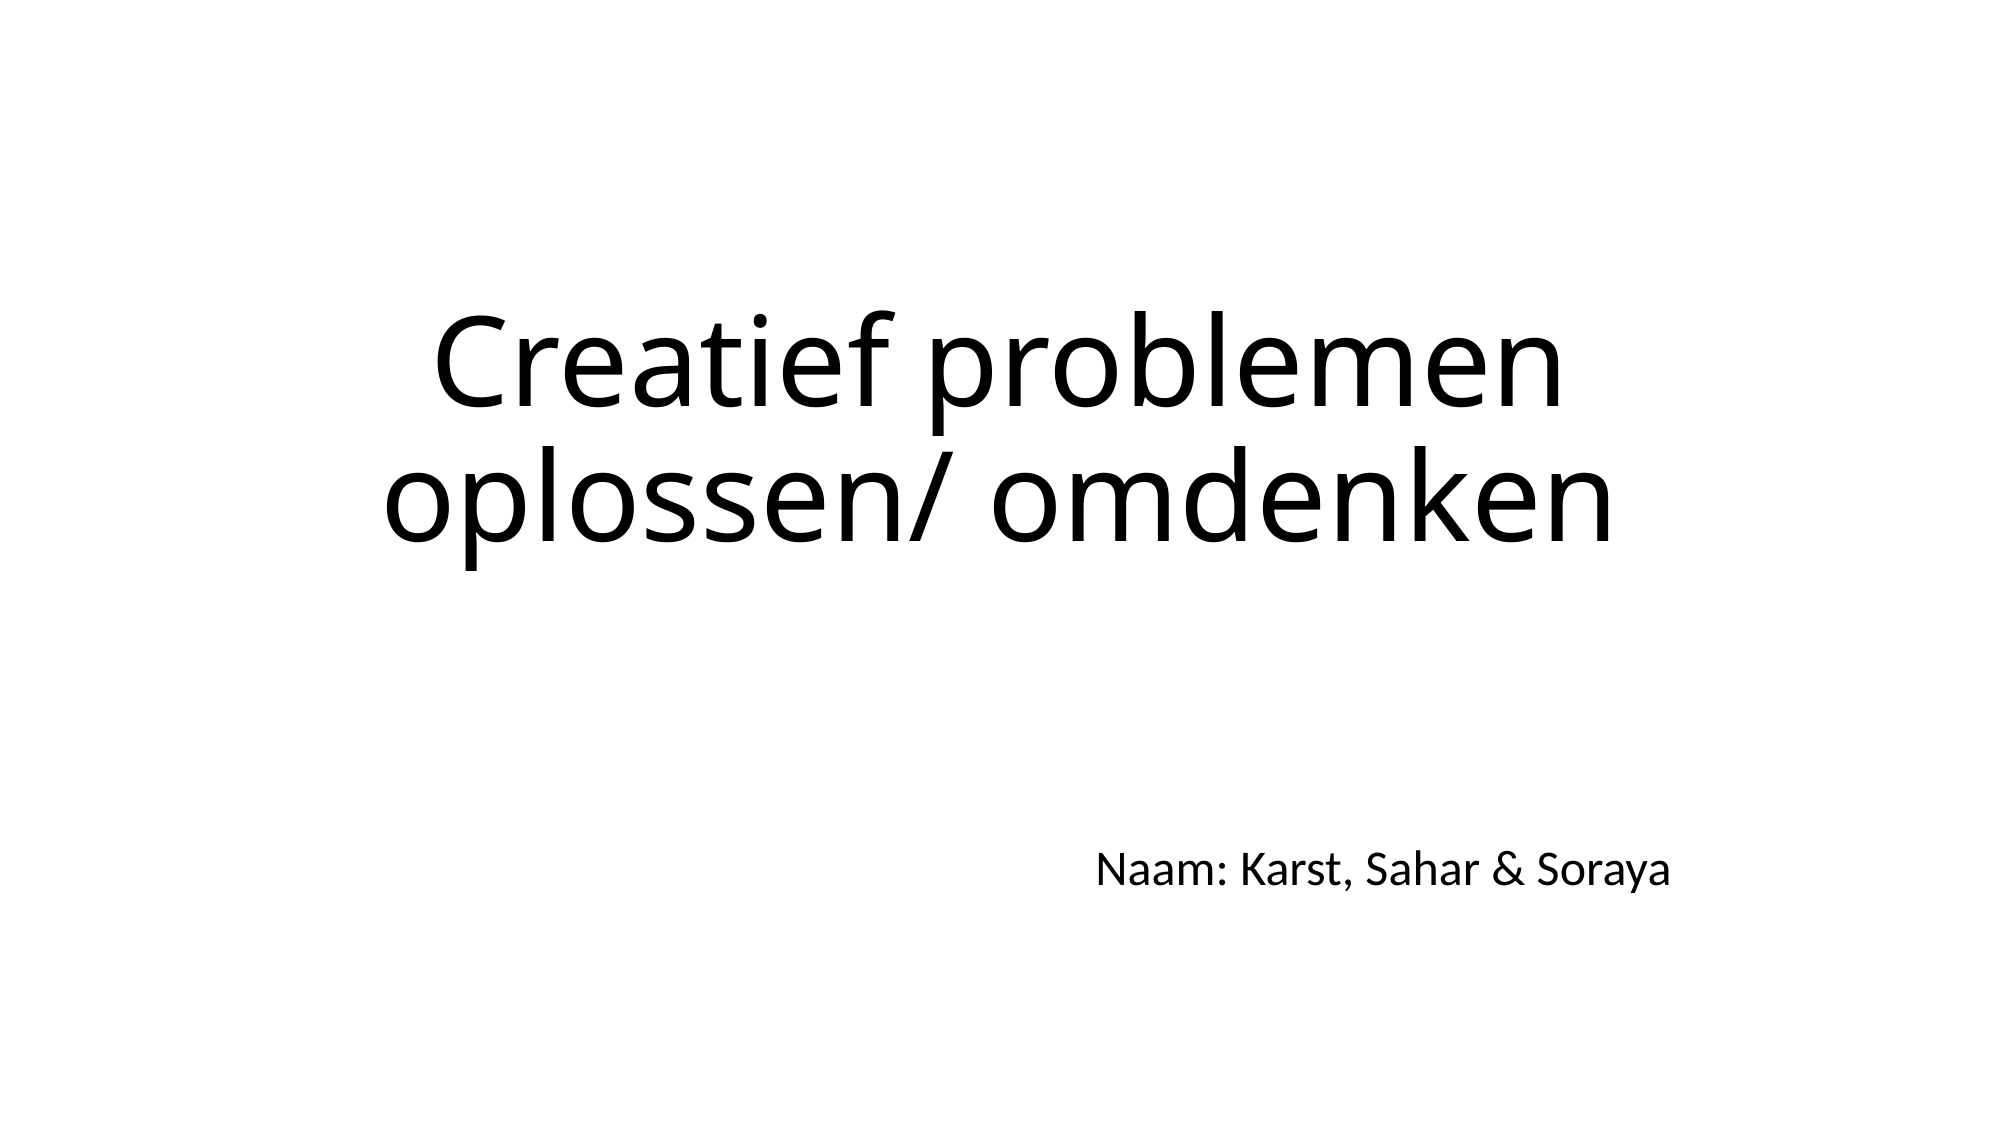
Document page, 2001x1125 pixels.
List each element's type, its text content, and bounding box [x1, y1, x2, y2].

title Creatief problemen oplossen/ omdenken [249, 184, 1750, 576]
subtitle Naam: Karst, Sahar & Soraya [1028, 834, 1750, 1035]
